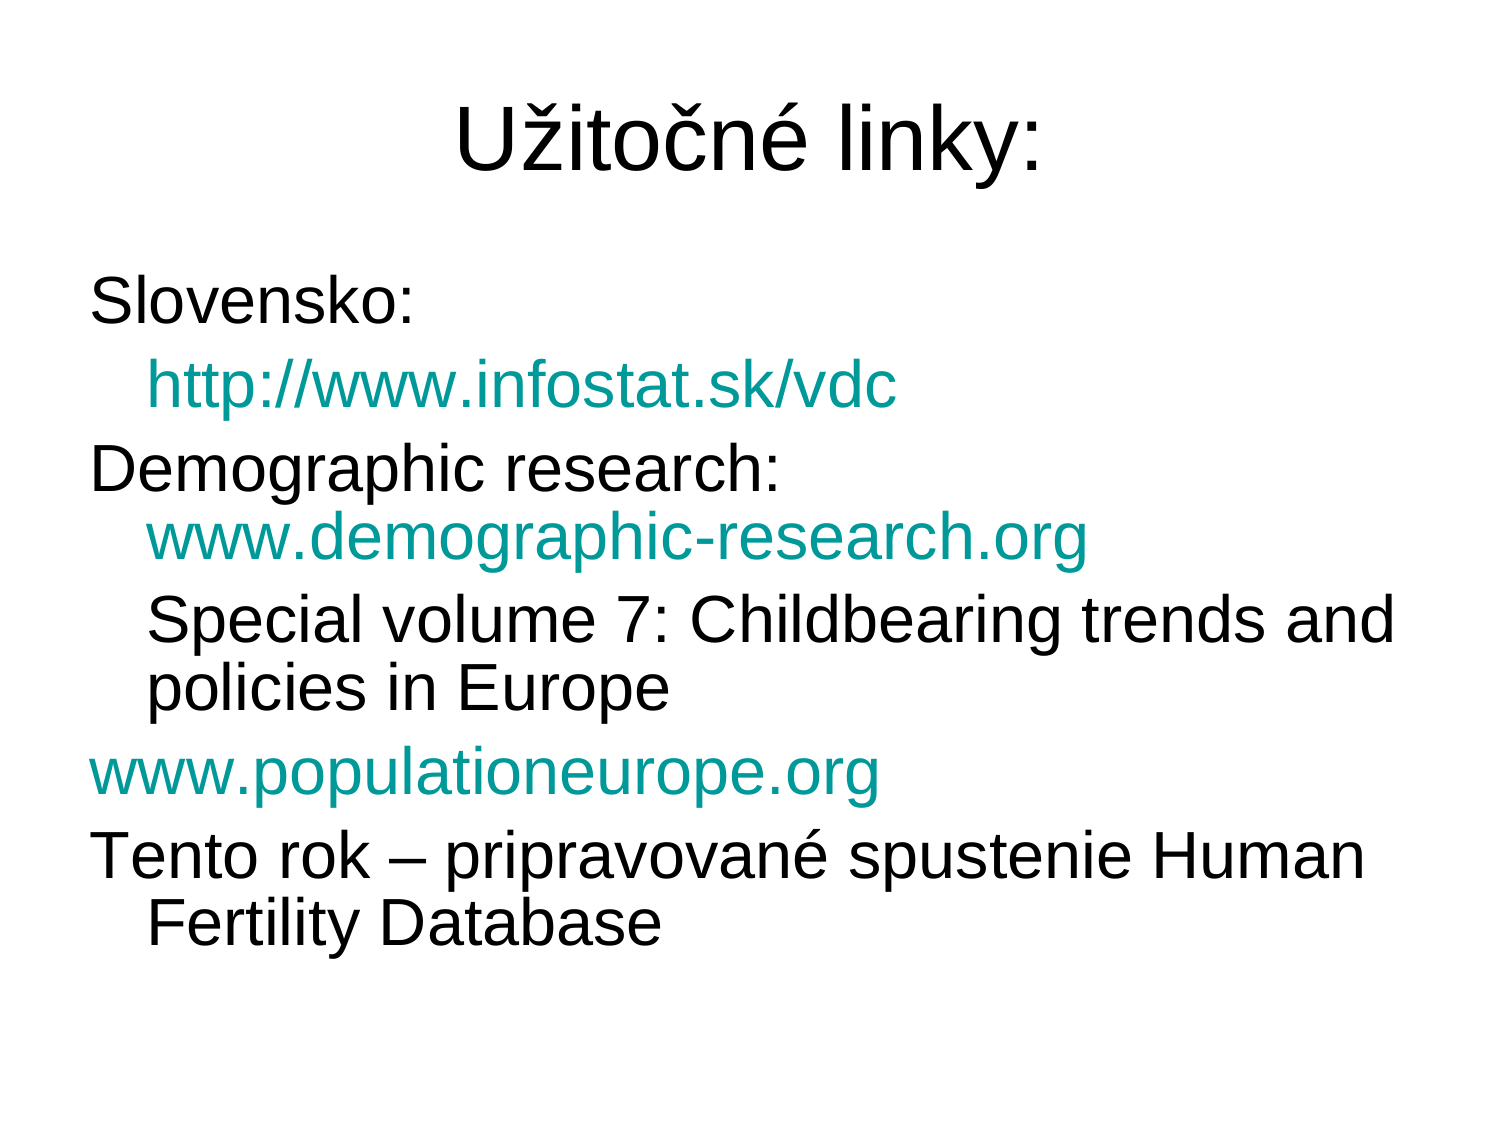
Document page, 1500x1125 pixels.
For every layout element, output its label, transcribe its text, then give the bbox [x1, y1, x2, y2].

list Slovensko: http://www.infostat.sk/vdc Demographic research: www.demographic-research.org Special volume 7: Childbearing trends and policies in Europe www.populationeurope.org Tento rok – pripravované spustenie Human Fertility Database [75, 262, 1426, 1098]
title Užitočné linky: [75, 45, 1426, 233]
